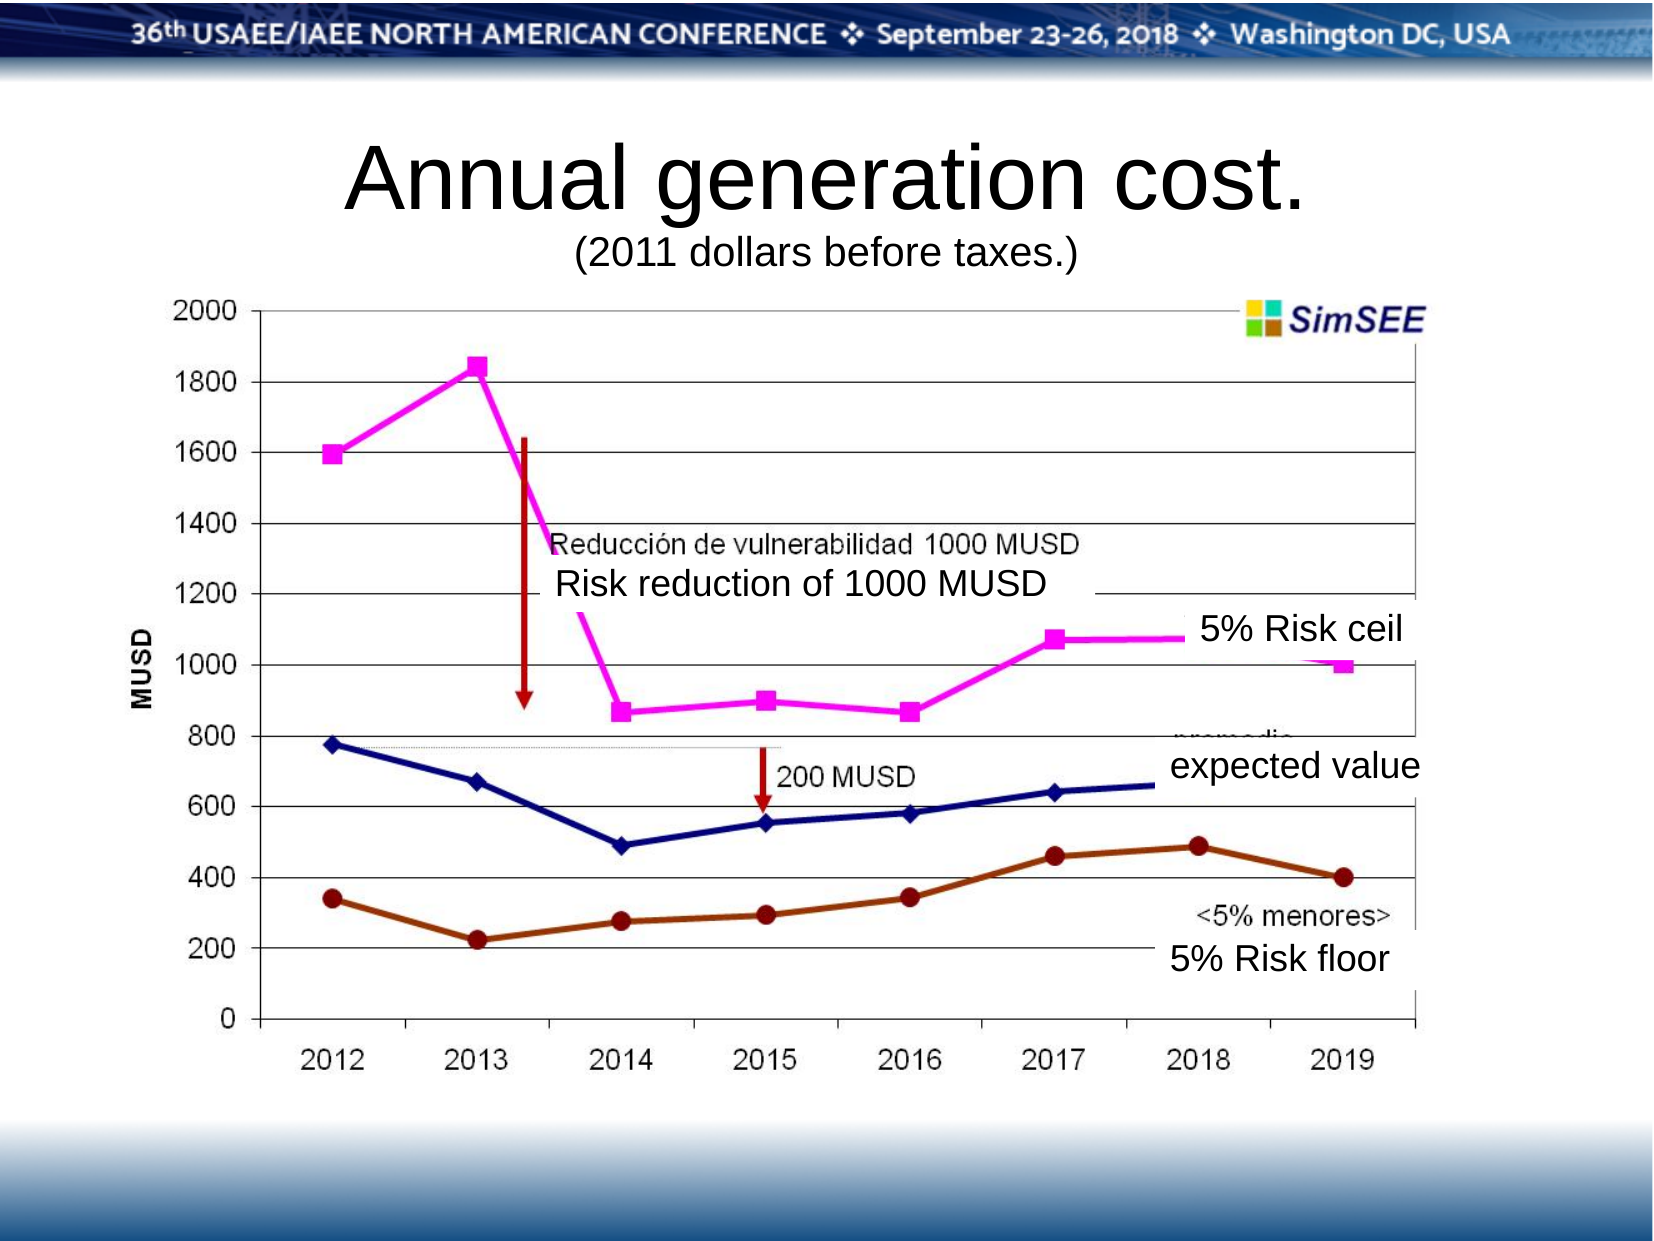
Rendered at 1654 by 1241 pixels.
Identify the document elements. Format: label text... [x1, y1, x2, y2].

text_box 5% Risk ceil [1185, 600, 1621, 661]
text_box 5% Risk floor [1155, 930, 1591, 991]
text_box Risk reduction of 1000 MUSD [540, 555, 1096, 612]
picture [0, 3, 1653, 1241]
title Annual generation cost. (2011 dollars before taxes.) [82, 102, 1571, 300]
text_box expected value [1155, 737, 1471, 798]
